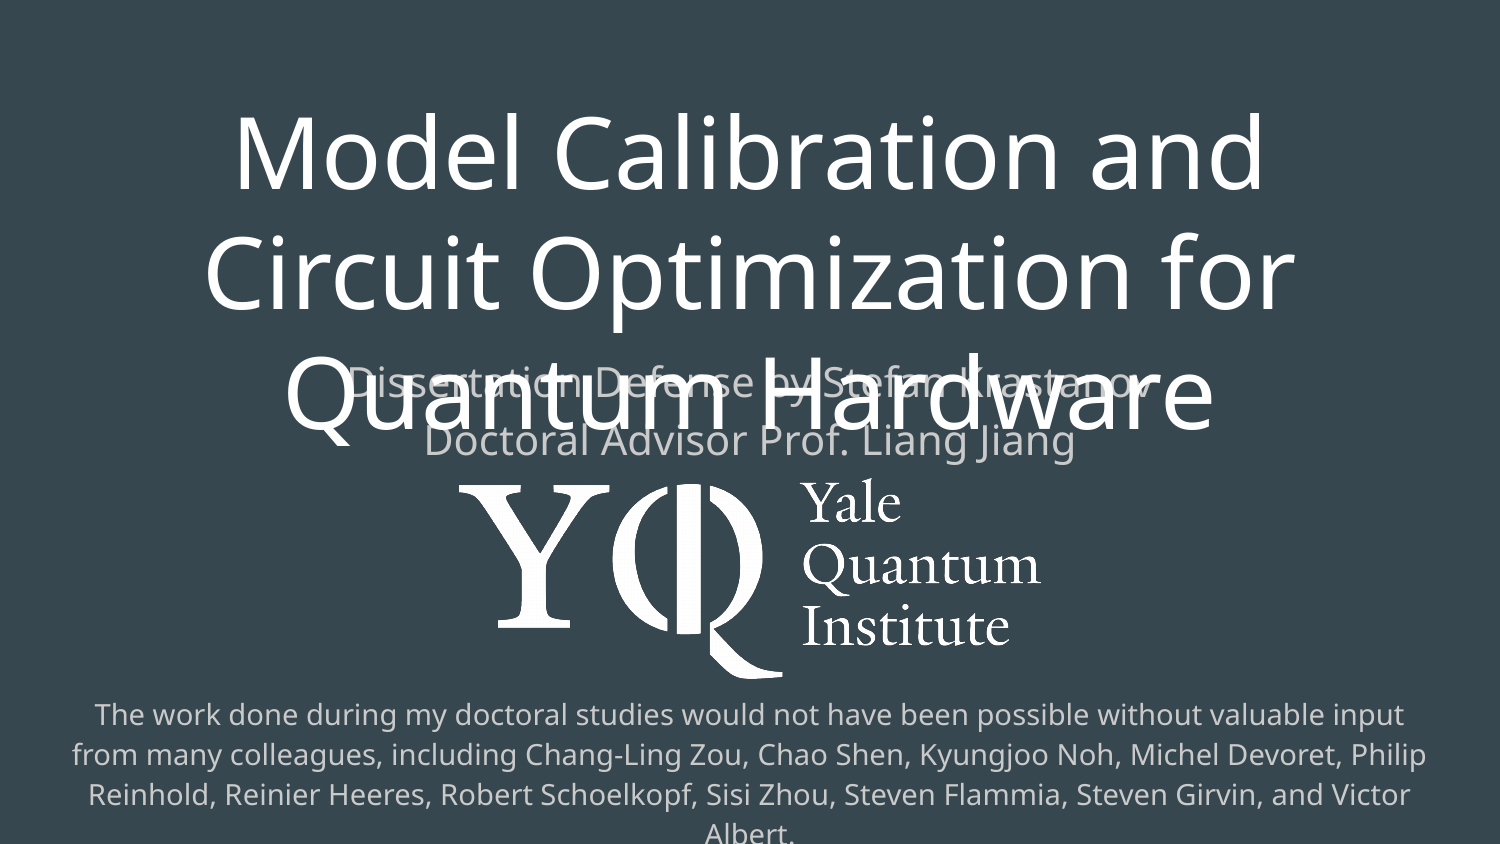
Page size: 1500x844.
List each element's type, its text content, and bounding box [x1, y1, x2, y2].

title Model Calibration and Circuit Optimization for Quantum Hardware [70, 75, 1430, 359]
subtitle Dissertation Defense by Stefan Krastanov Doctoral Advisor Prof. Liang Jiang The work done during my doctoral studies would not have been possible without valuable input from many colleagues, including Chang-Ling Zou, Chao Shen, Kyungjoo Noh, Michel Devoret, Philip Reinhold, Reinier Heeres, Robert Schoelkopf, Sisi Zhou, Steven Flammia, Steven Girvin, and Victor Albert. [47, 333, 1453, 824]
picture [459, 478, 1041, 679]
